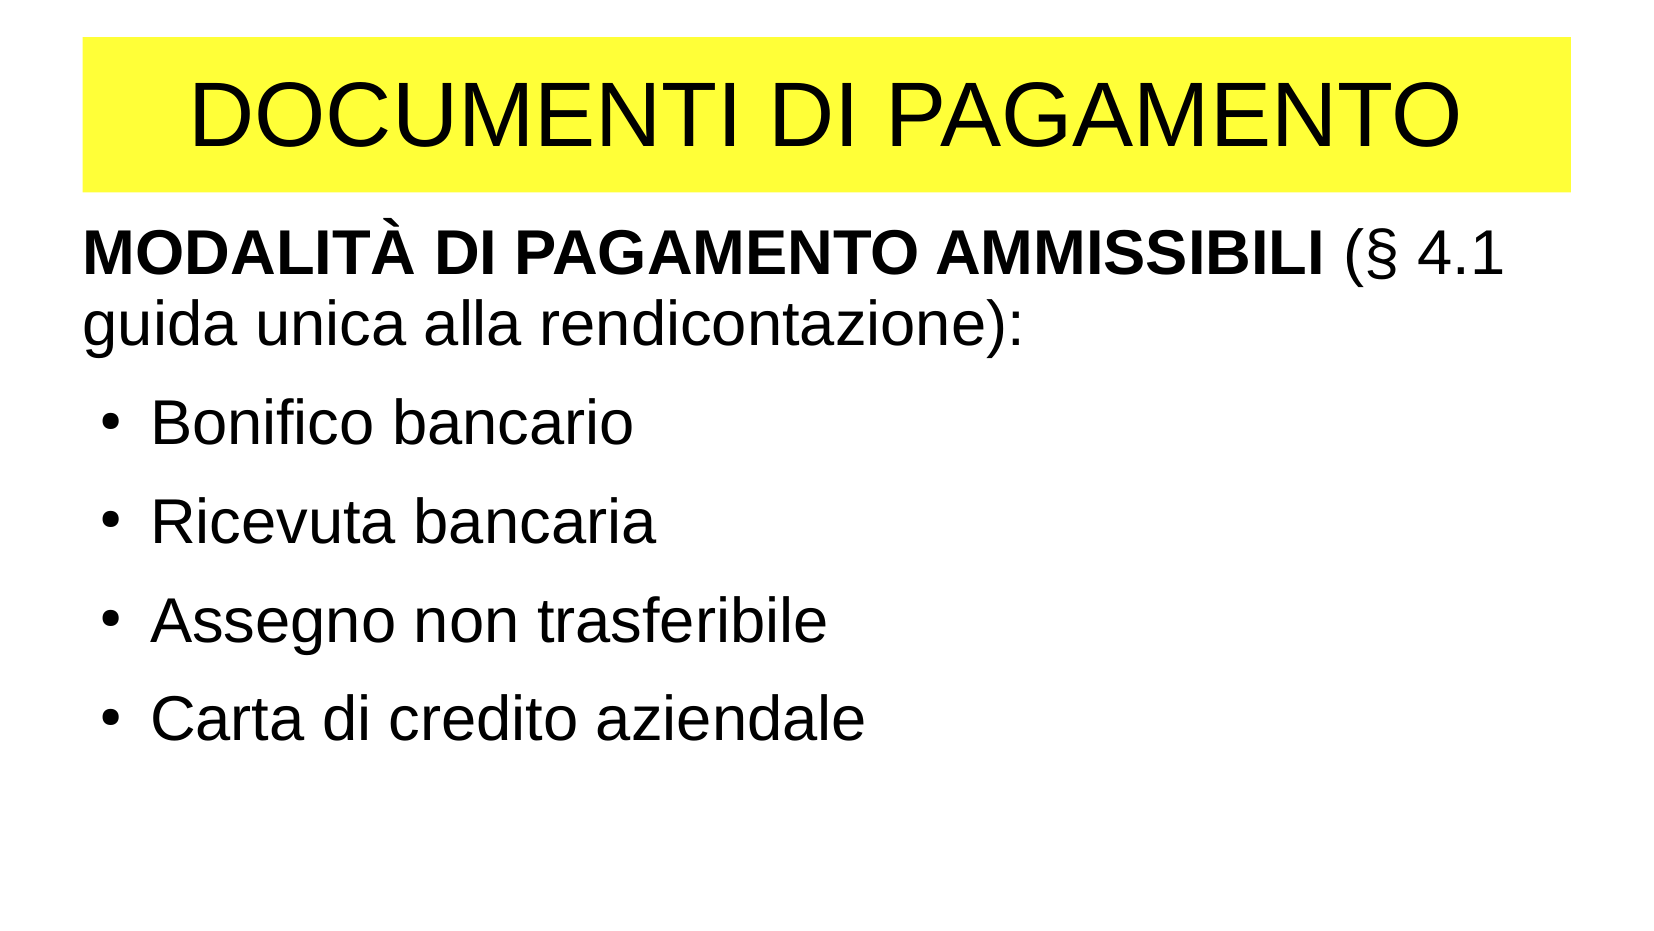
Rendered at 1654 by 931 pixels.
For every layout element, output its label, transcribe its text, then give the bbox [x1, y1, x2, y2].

title DOCUMENTI DI PAGAMENTO [82, 37, 1571, 193]
list MODALITÀ DI PAGAMENTO AMMISSIBILI (§ 4.1 guida unica alla rendicontazione): Bonifico bancario Ricevuta bancaria Assegno non trasferibile Carta di credito aziendale [82, 217, 1571, 758]
